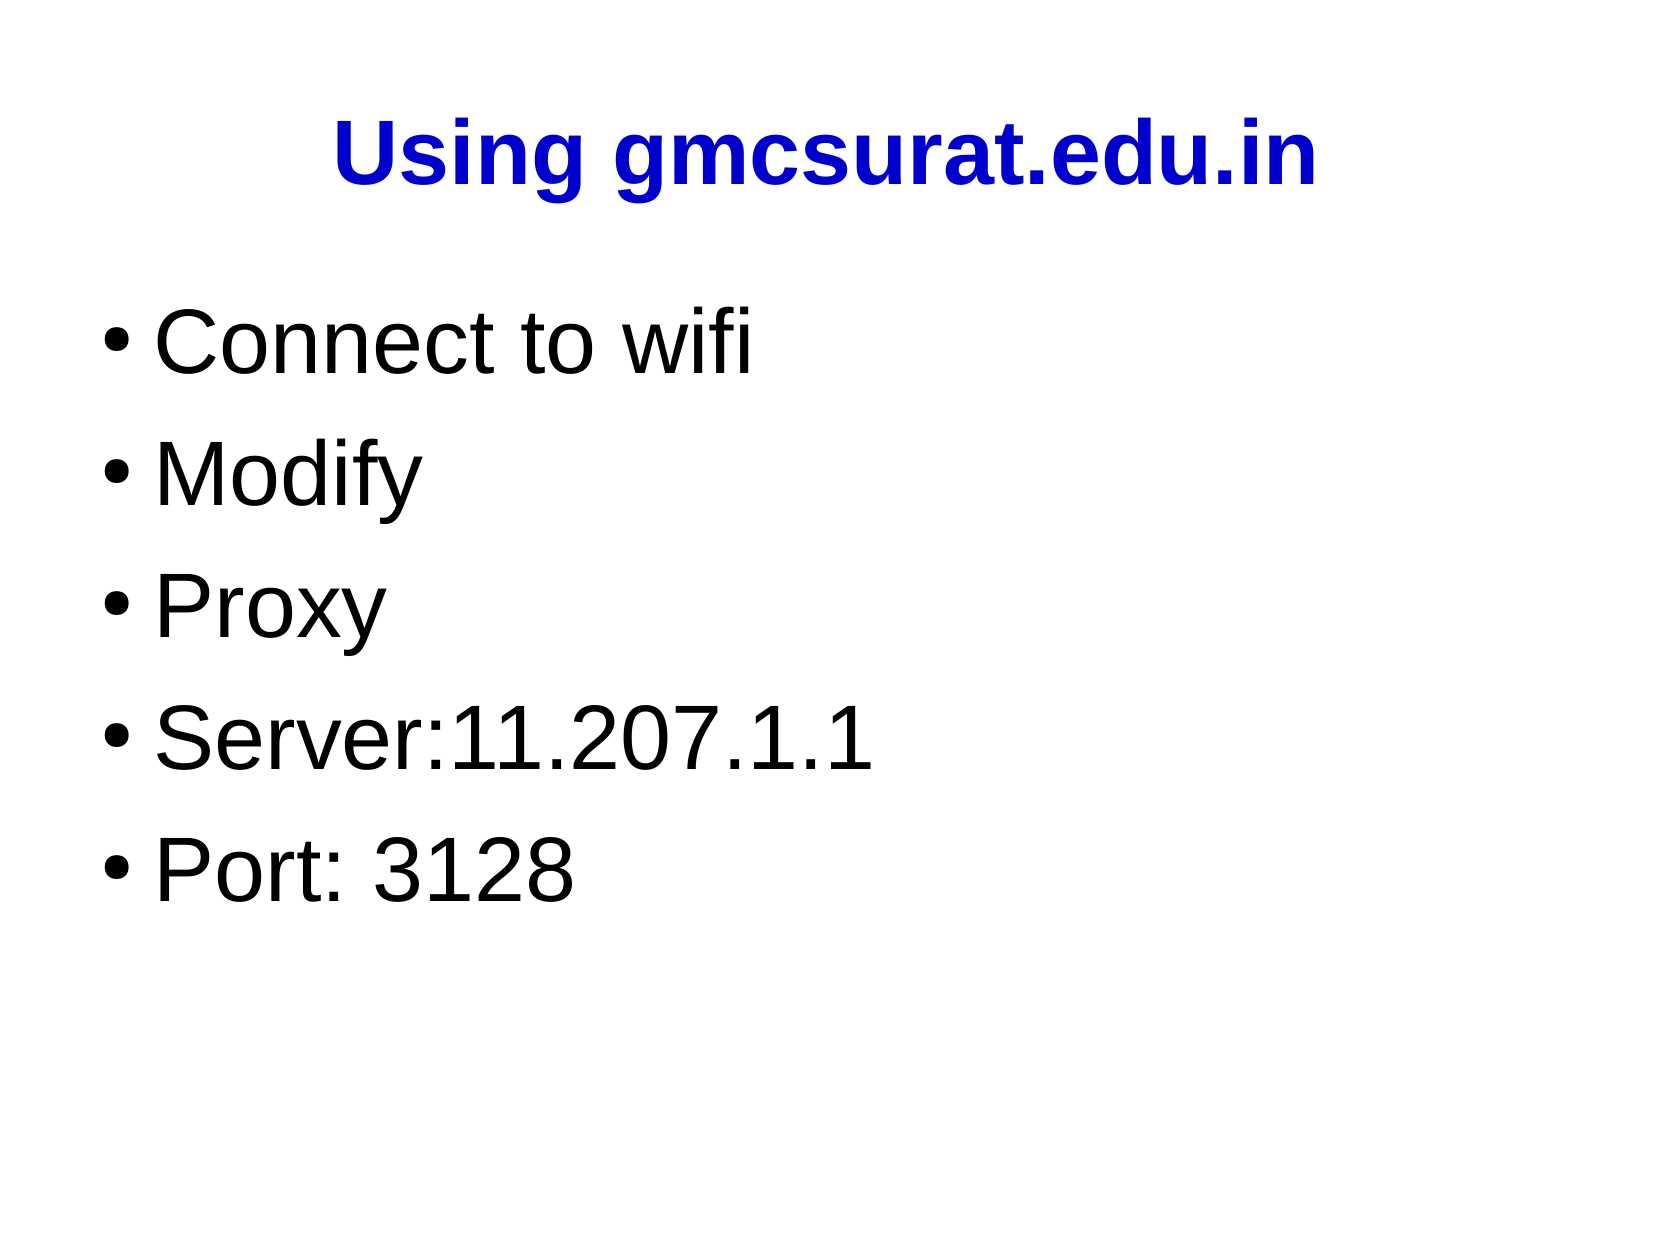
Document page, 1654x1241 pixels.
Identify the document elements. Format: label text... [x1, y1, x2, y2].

list Connect to wifi Modify Proxy Server:11.207.1.1 Port: 3128 [82, 290, 1538, 1010]
title Using gmcsurat.edu.in [82, 49, 1571, 257]
